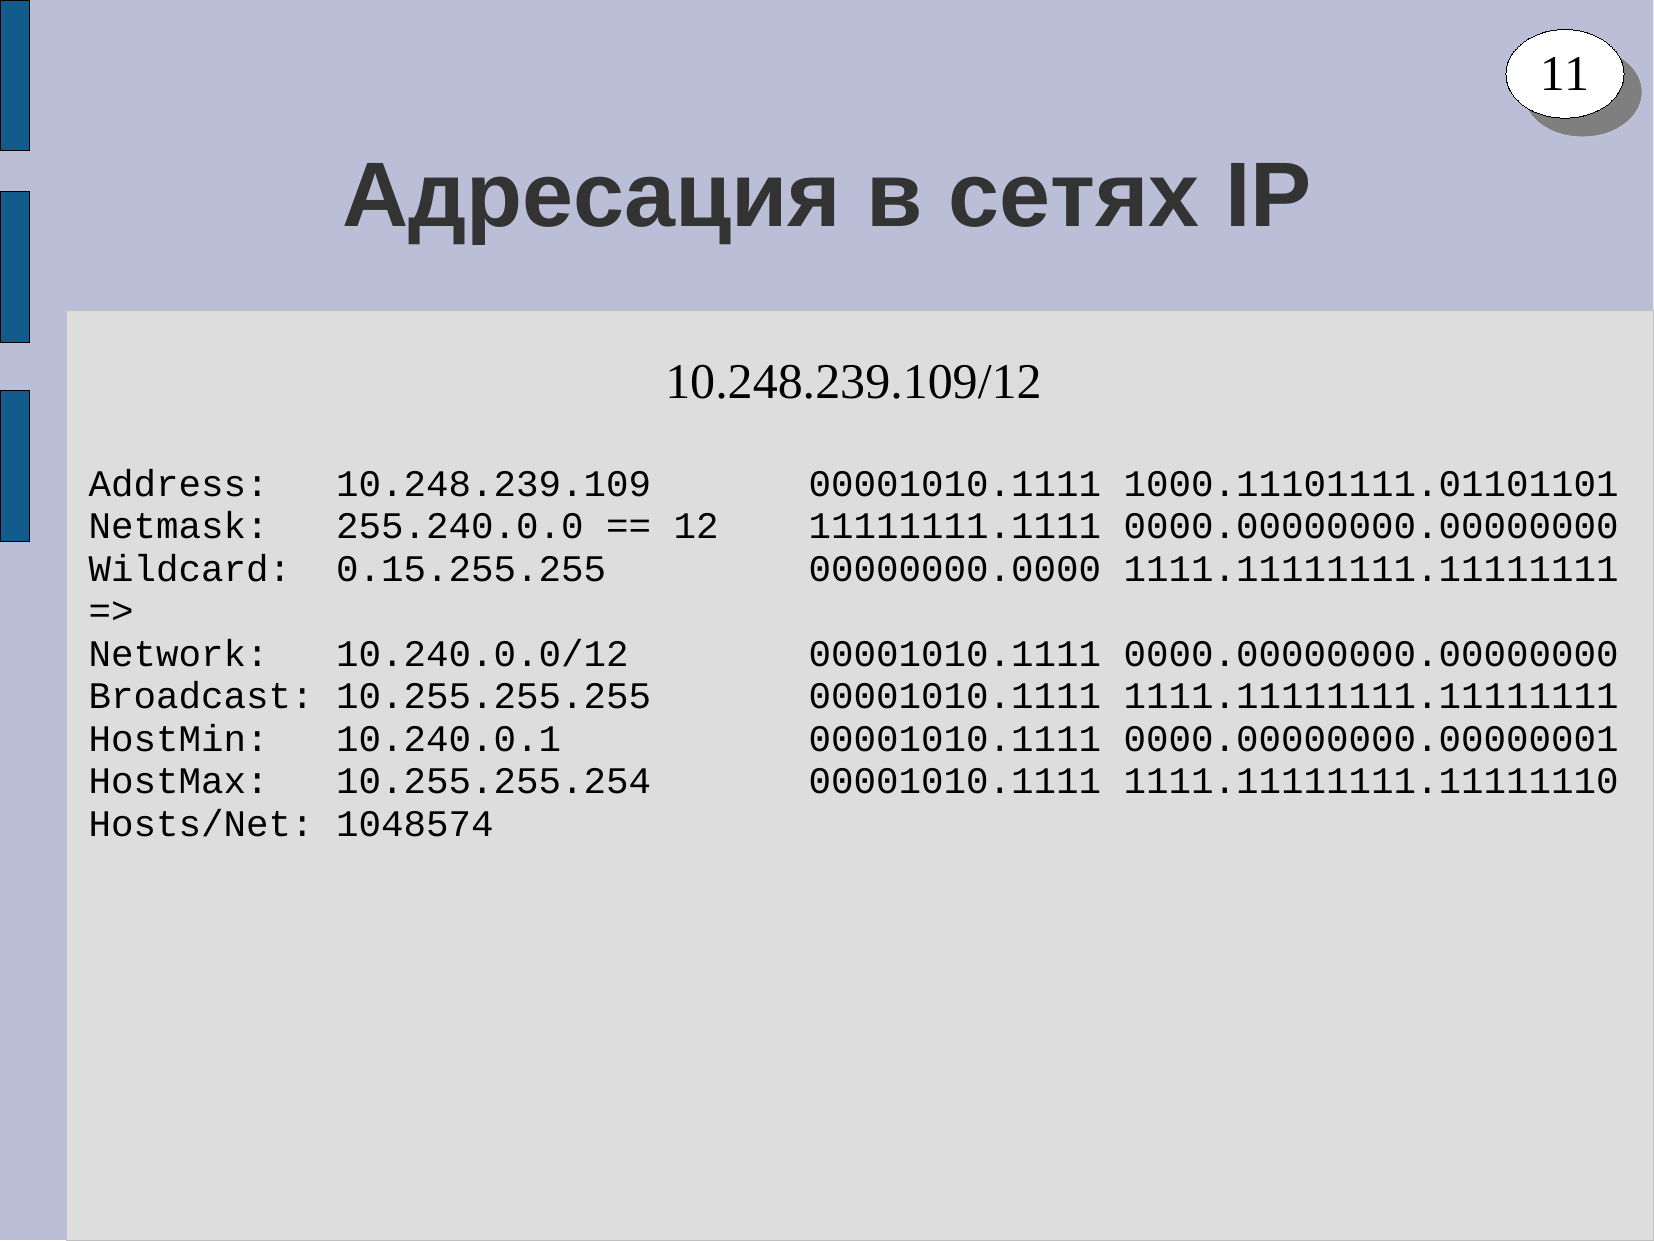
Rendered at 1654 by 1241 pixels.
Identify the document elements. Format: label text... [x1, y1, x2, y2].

title Адресация в сетях IP [121, 91, 1534, 299]
text_box 11 [1505, 29, 1625, 119]
text_box 10.248.239.109/12 Address: 10.248.239.109 00001010.1111 1000.11101111.01101101 Netmask: 255.240.0.0 == 12 11111111.1111 0000.00000000.00000000 Wildcard: 0.15.255.255 00000000.0000 1111.11111111.11111111 => Network: 10.240.0.0/12 00001010.1111 0000.00000000.00000000 Broadcast: 10.255.255.255 00001010.1111 1111.11111111.11111111 HostMin: 10.240.0.1 00001010.1111 0000.00000000.00000001 HostMax: 10.255.255.254 00001010.1111 1111.11111111.11111110 Hosts/Net: 1048574 [88, 354, 1619, 891]
